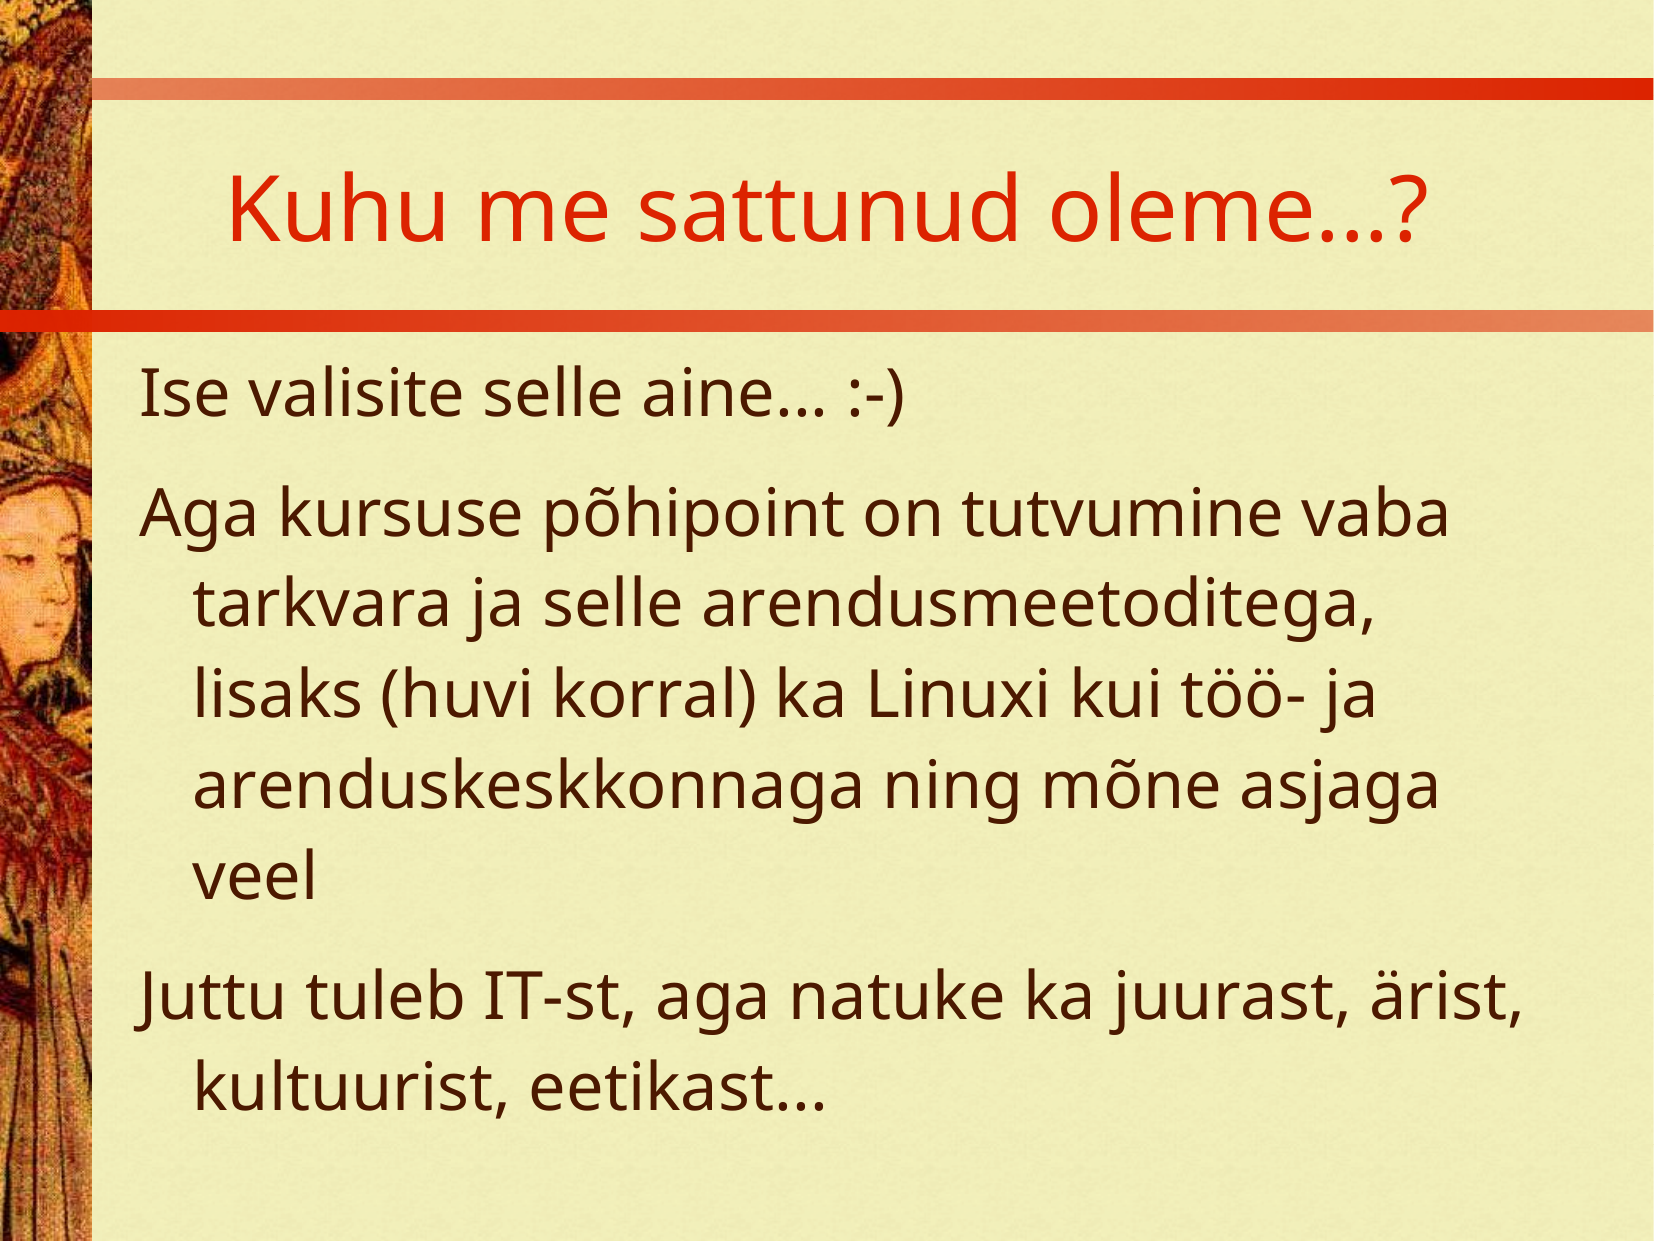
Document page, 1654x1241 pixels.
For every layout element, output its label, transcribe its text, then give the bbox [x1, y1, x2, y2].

picture [0, 332, 1654, 1241]
picture [0, 0, 1654, 310]
title Kuhu me sattunud oleme...? [121, 102, 1534, 311]
list Ise valisite selle aine... :-) Aga kursuse põhipoint on tutvumine vaba tarkvara ja selle arendusmeetoditega, lisaks (huvi korral) ka Linuxi kui töö- ja arenduskeskkonnaga ning mõne asjaga veel Juttu tuleb IT-st, aga natuke ka juurast, ärist, kultuurist, eetikast... [121, 344, 1534, 1127]
